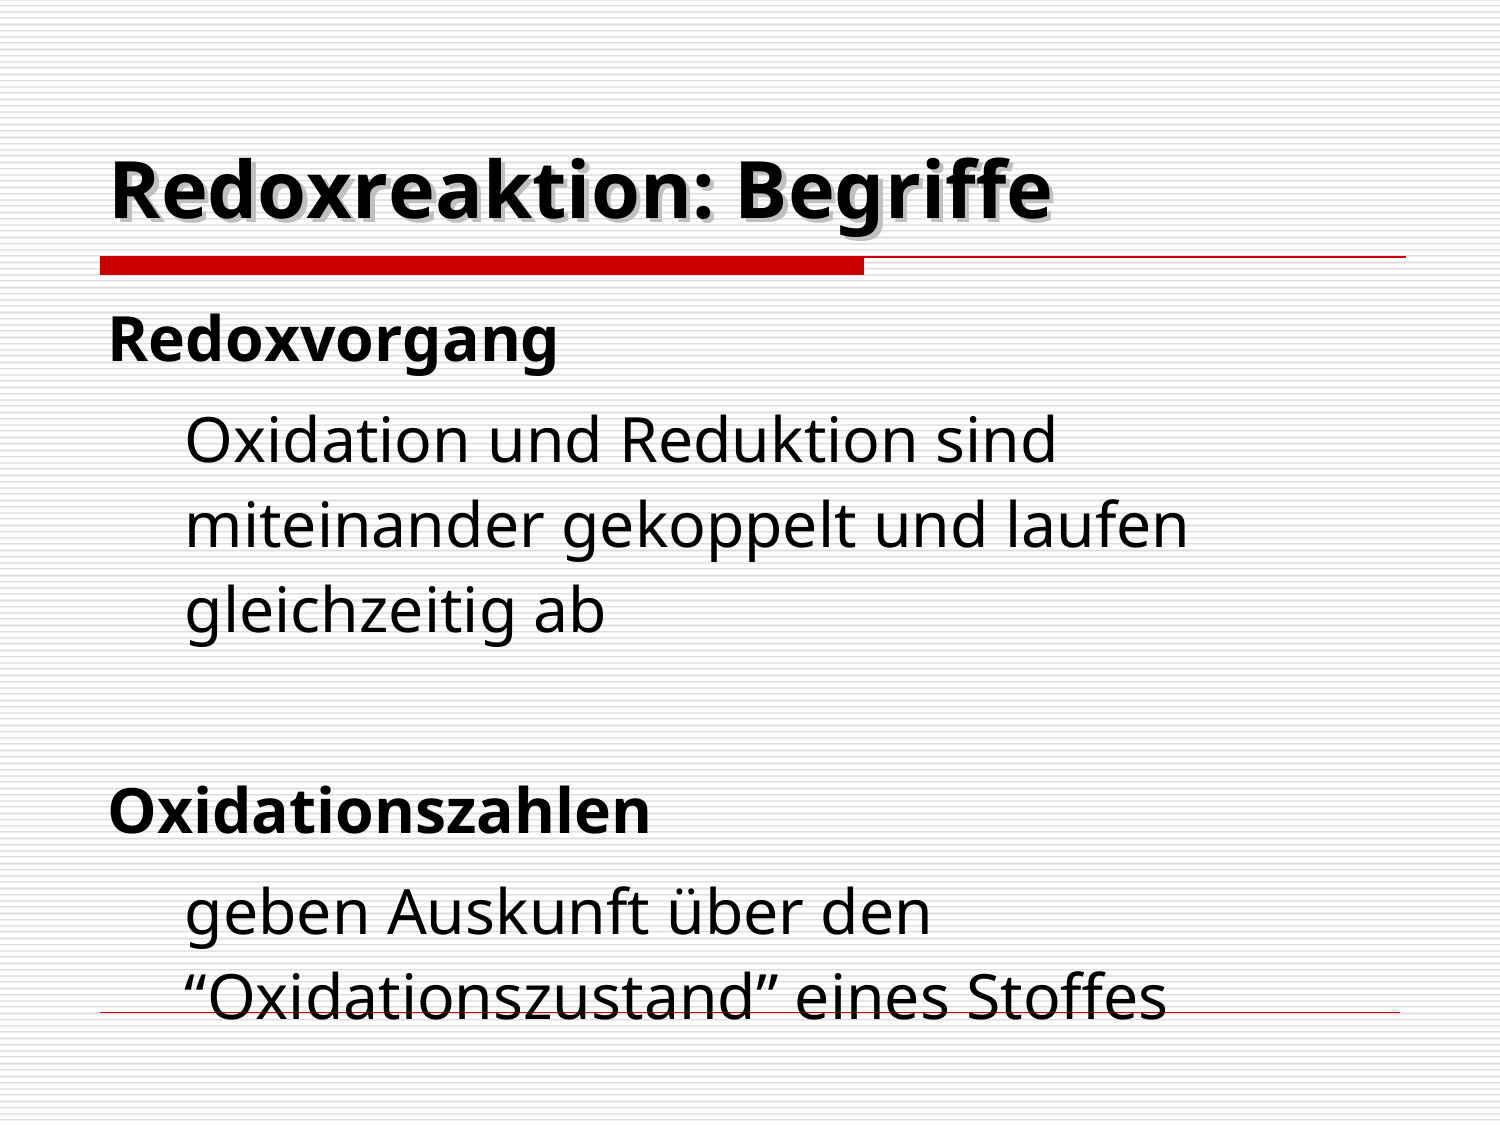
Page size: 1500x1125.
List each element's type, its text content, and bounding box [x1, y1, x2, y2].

list Redoxvorgang Oxidation und Reduktion sind miteinander gekoppelt und laufen gleichzeitig ab Oxidationszahlen geben Auskunft über den “Oxidationszustand” eines Stoffes [92, 287, 1406, 988]
title Redoxreaktion: Begriffe [94, 49, 1407, 250]
picture [0, 0, 1500, 1125]
